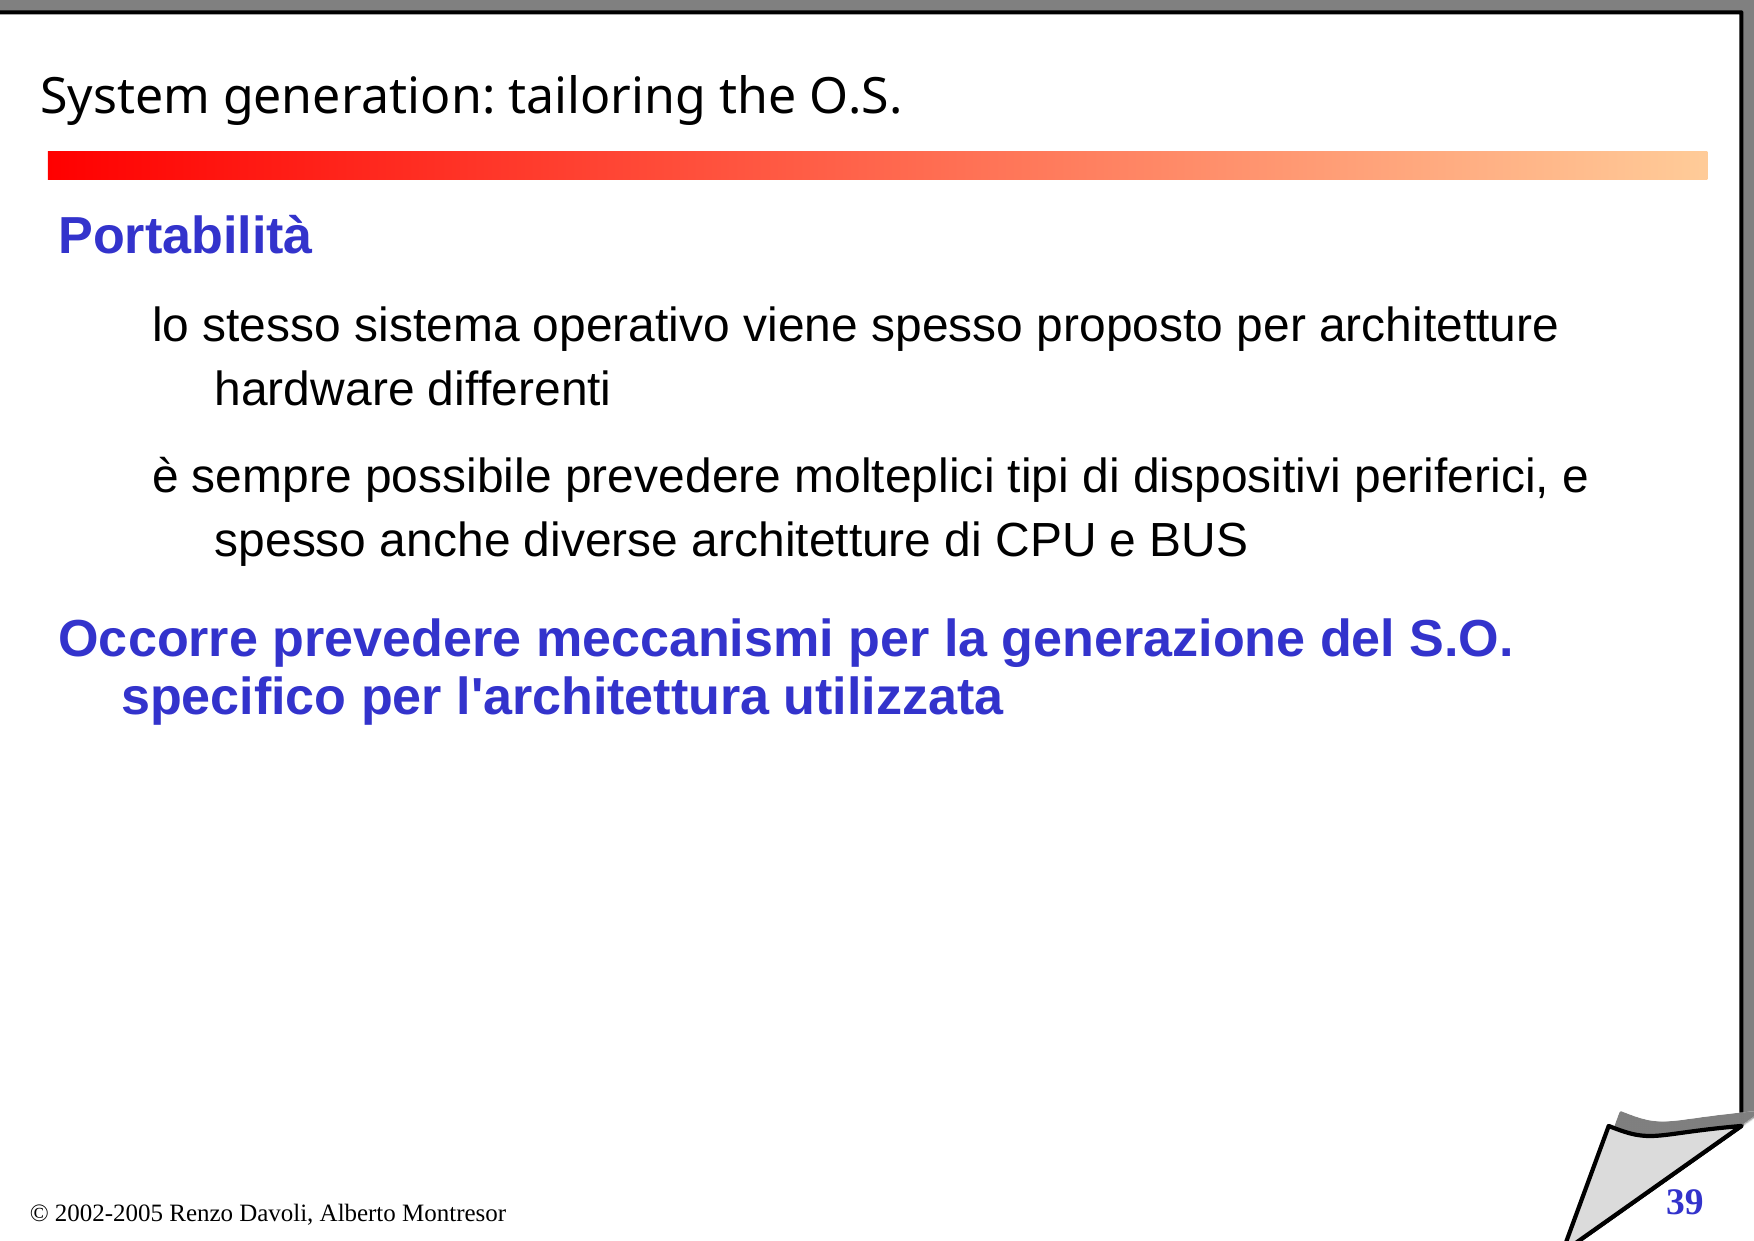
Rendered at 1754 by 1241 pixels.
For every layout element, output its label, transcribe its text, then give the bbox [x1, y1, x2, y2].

title System generation: tailoring the O.S. [40, 49, 1714, 144]
list Portabilità lo stesso sistema operativo viene spesso proposto per architetture hardware differenti è sempre possibile prevedere molteplici tipi di dispositivi periferici, e spesso anche diverse architetture di CPU e BUS Occorre prevedere meccanismi per la generazione del S.O. specifico per l'architettura utilizzata [58, 206, 1696, 815]
